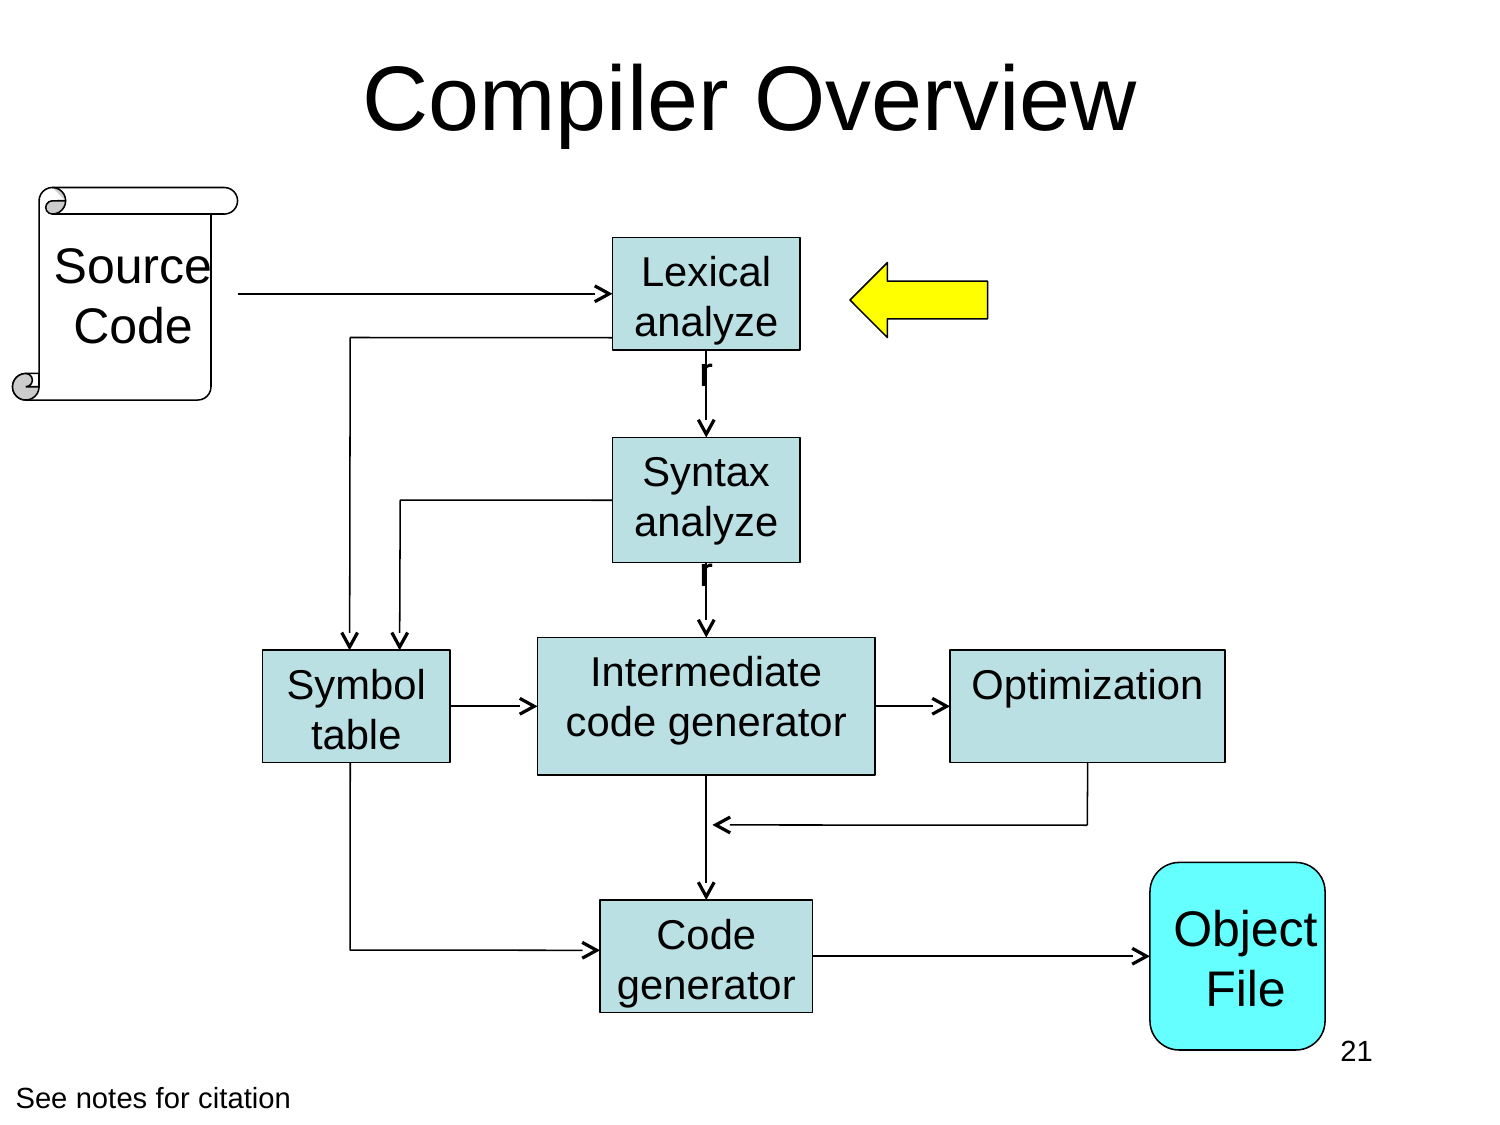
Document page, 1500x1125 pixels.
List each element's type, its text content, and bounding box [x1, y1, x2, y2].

text_box Intermediate code generator [537, 637, 875, 775]
text_box Symbol table [262, 649, 450, 763]
text_box Source Code [27, 187, 212, 401]
text_box Optimization [950, 649, 1225, 763]
text_box [849, 262, 988, 338]
text_box See notes for citation [0, 1072, 307, 1123]
text_box Object File [1149, 862, 1326, 1051]
text_box Source Code [56, 187, 238, 214]
text_box Code generator [600, 899, 813, 1013]
text_box Syntax analyzer [612, 437, 800, 563]
text_box <number> [1074, 1025, 1388, 1101]
title Compiler Overview [0, 0, 1500, 188]
text_box Lexical analyzer [612, 237, 800, 350]
